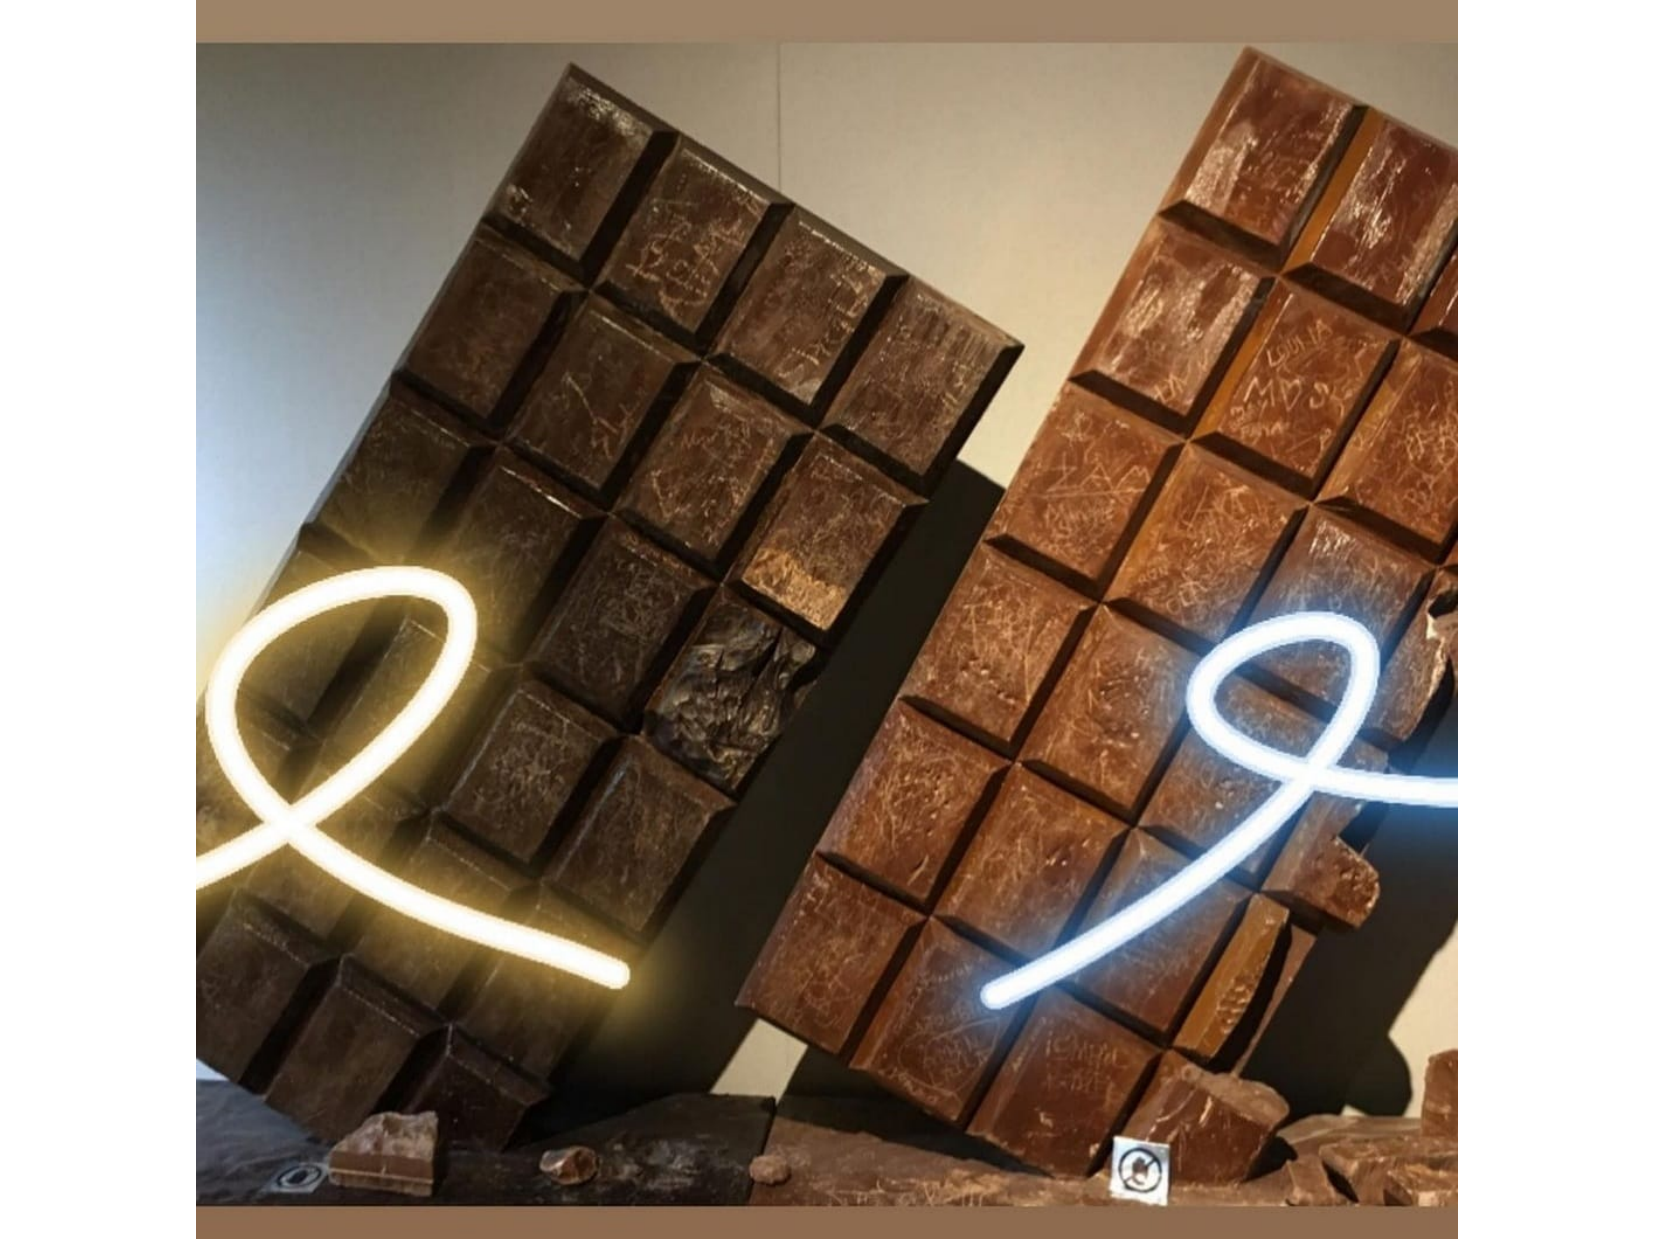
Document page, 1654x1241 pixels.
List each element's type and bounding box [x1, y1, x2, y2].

picture [196, 0, 1458, 1239]
